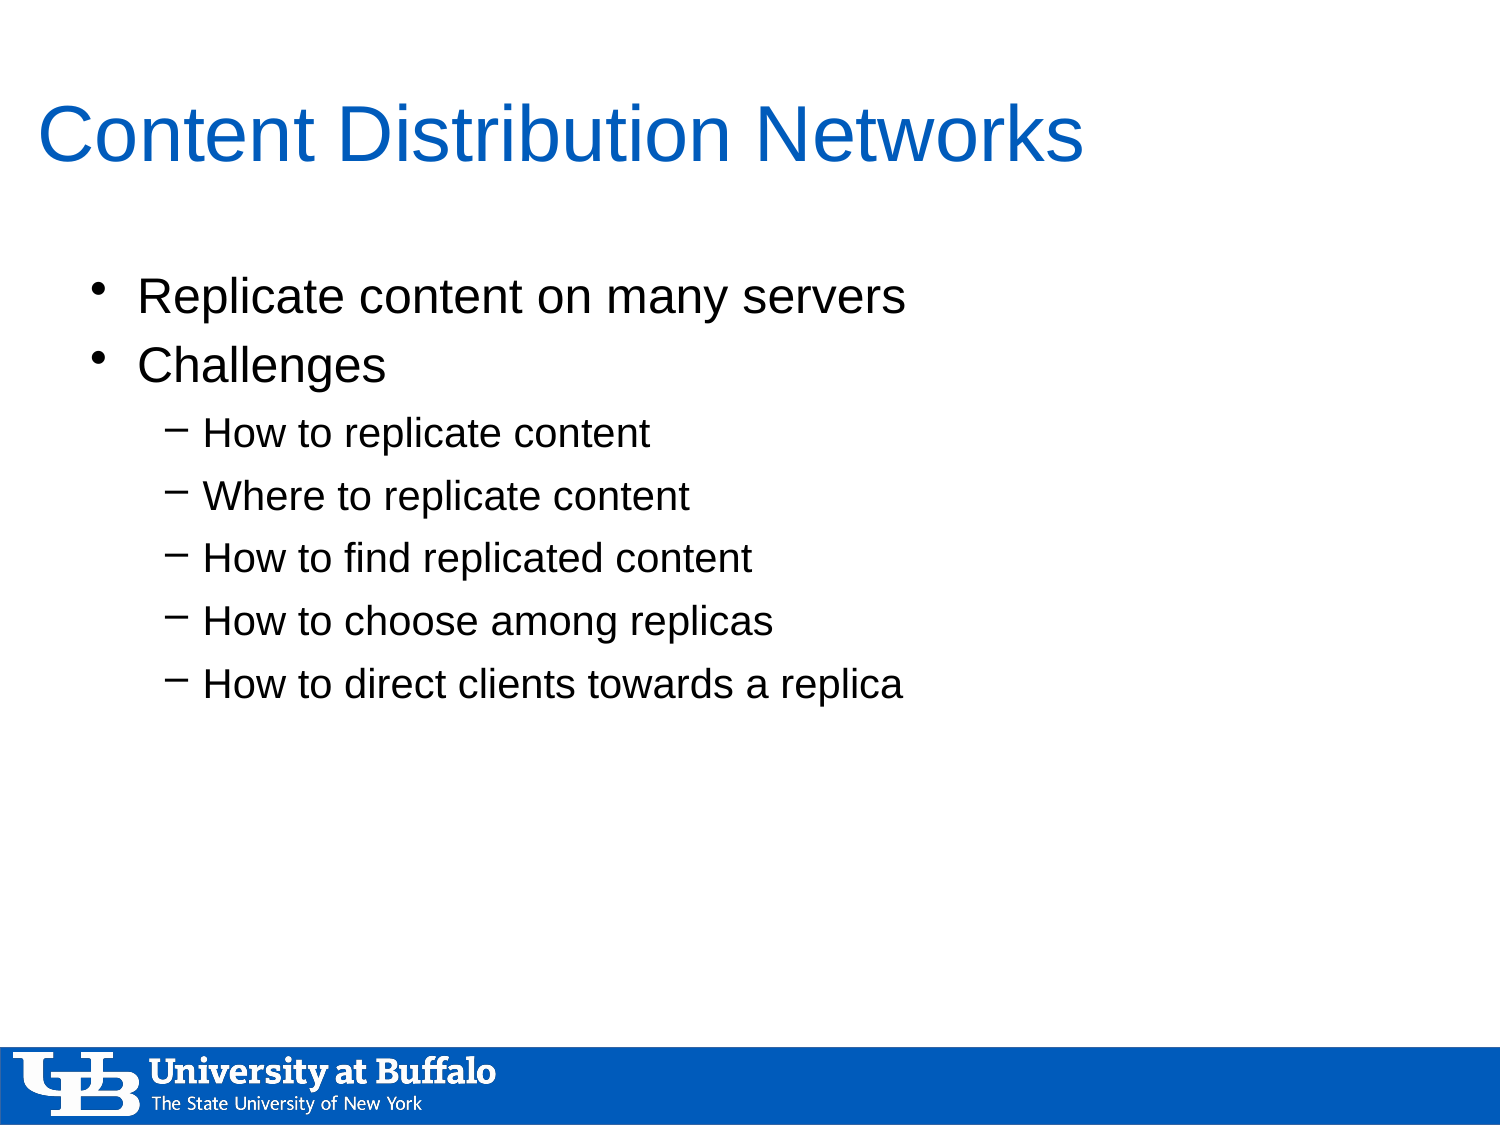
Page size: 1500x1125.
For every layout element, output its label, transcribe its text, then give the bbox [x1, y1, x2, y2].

list Replicate content on many servers Challenges How to replicate content Where to replicate content How to find replicated content How to choose among replicas How to direct clients towards a replica [75, 263, 1425, 916]
title Content Distribution Networks [37, 40, 1388, 228]
picture [13, 1052, 496, 1116]
